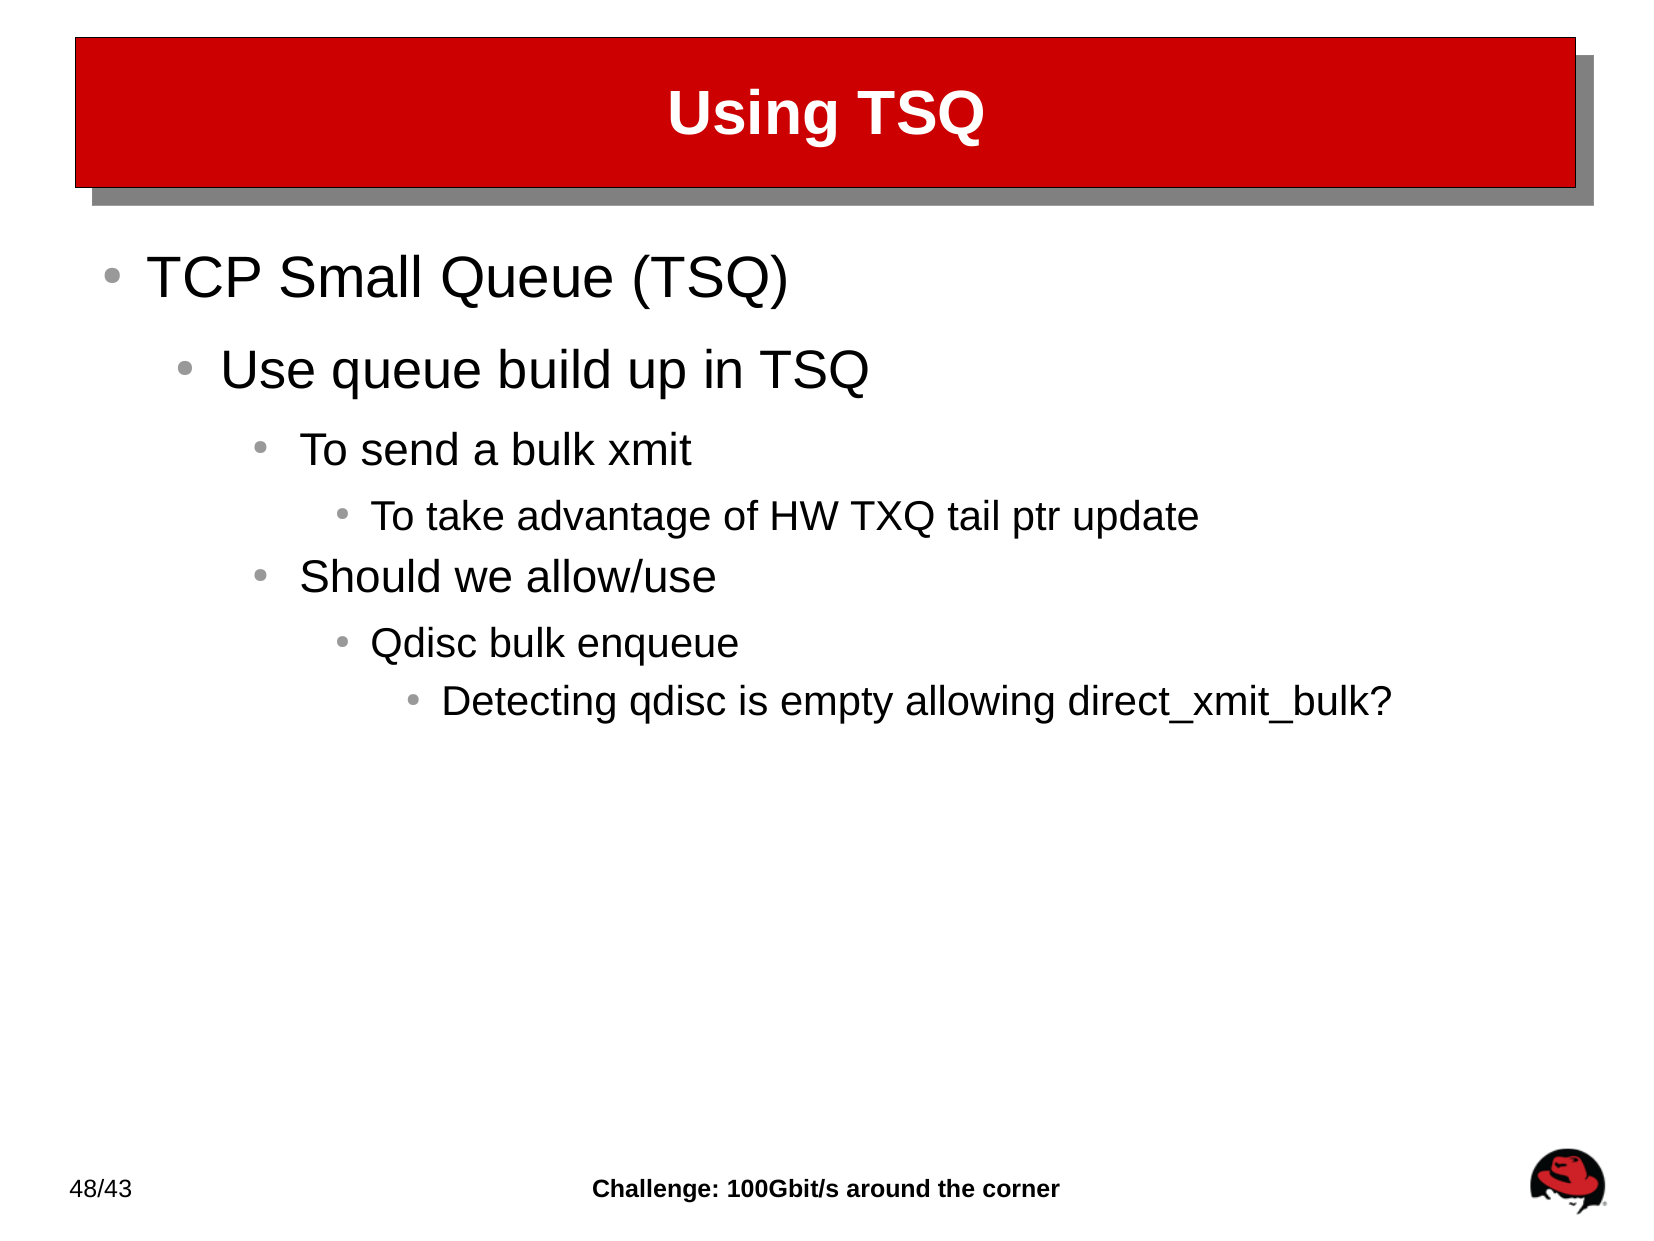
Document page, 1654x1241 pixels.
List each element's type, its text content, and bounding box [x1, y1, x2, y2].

list TCP Small Queue (TSQ) Use queue build up in TSQ To send a bulk xmit To take advantage of HW TXQ tail ptr update Should we allow/use Qdisc bulk enqueue Detecting qdisc is empty allowing direct_xmit_bulk? [86, 244, 1576, 1039]
title Using TSQ [82, 37, 1571, 188]
picture [1529, 1146, 1613, 1224]
